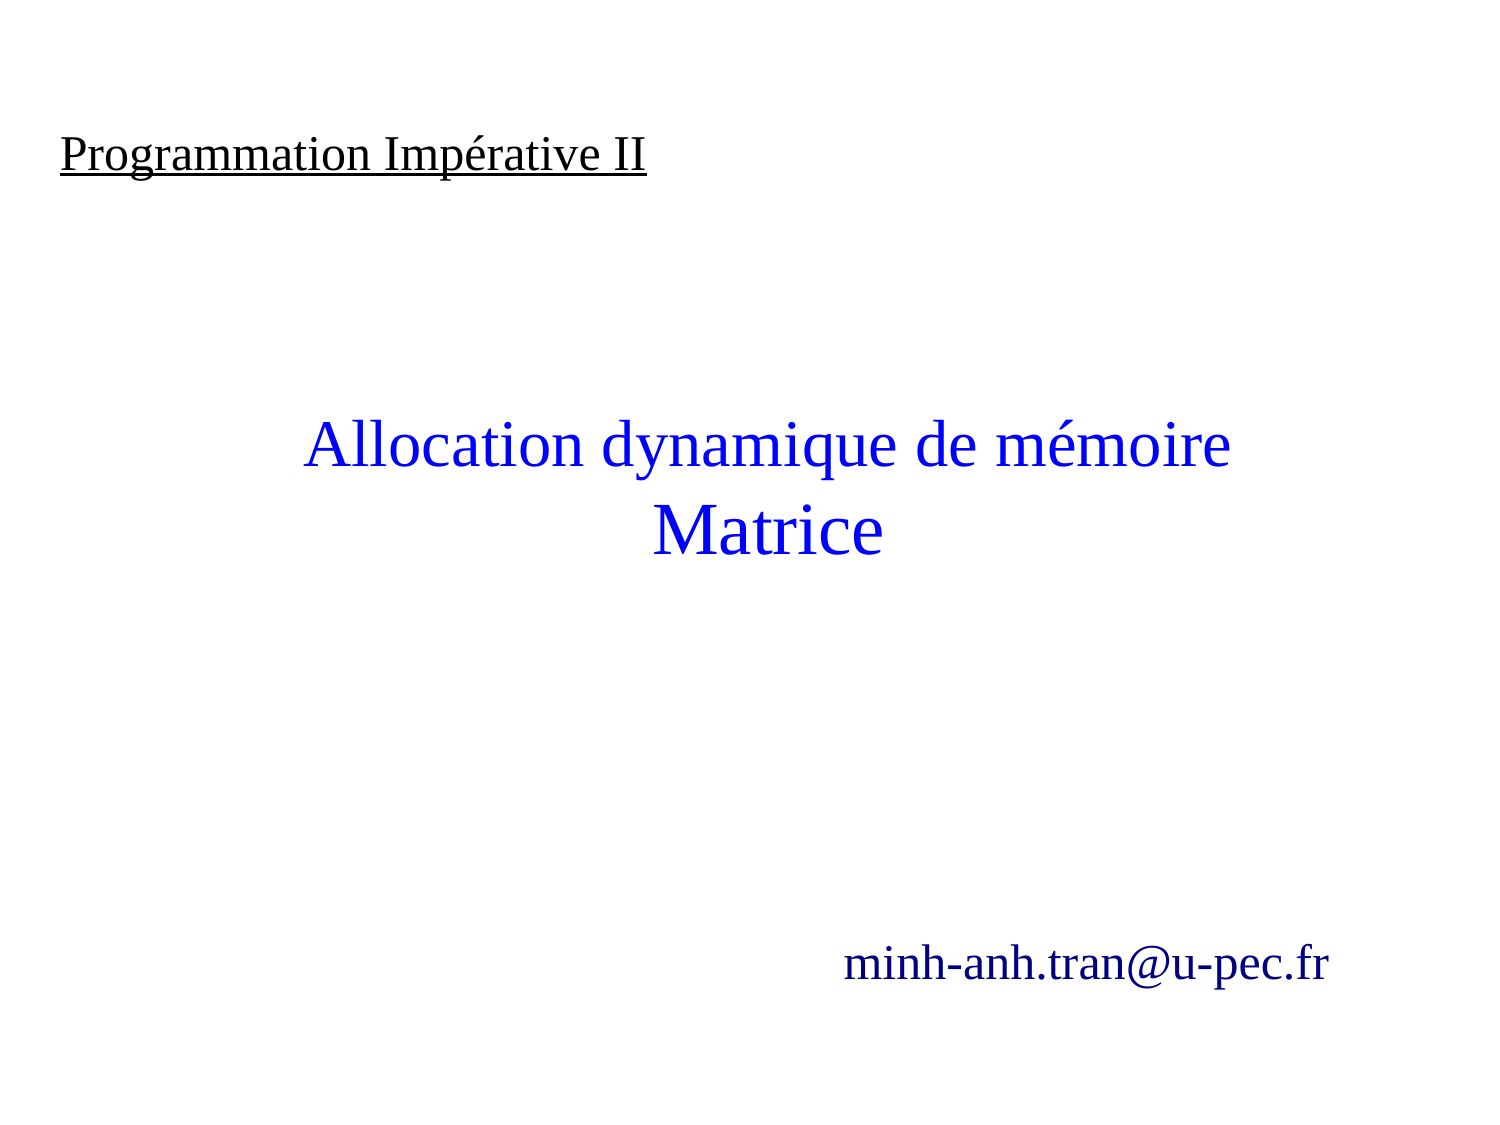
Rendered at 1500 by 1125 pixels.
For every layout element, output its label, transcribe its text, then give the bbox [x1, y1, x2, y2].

text_box Allocation dynamique de mémoire Matrice [262, 392, 1276, 578]
text_box minh-anh.tran@u-pec.fr [828, 921, 1366, 997]
text_box Programmation Impérative II [45, 112, 721, 188]
